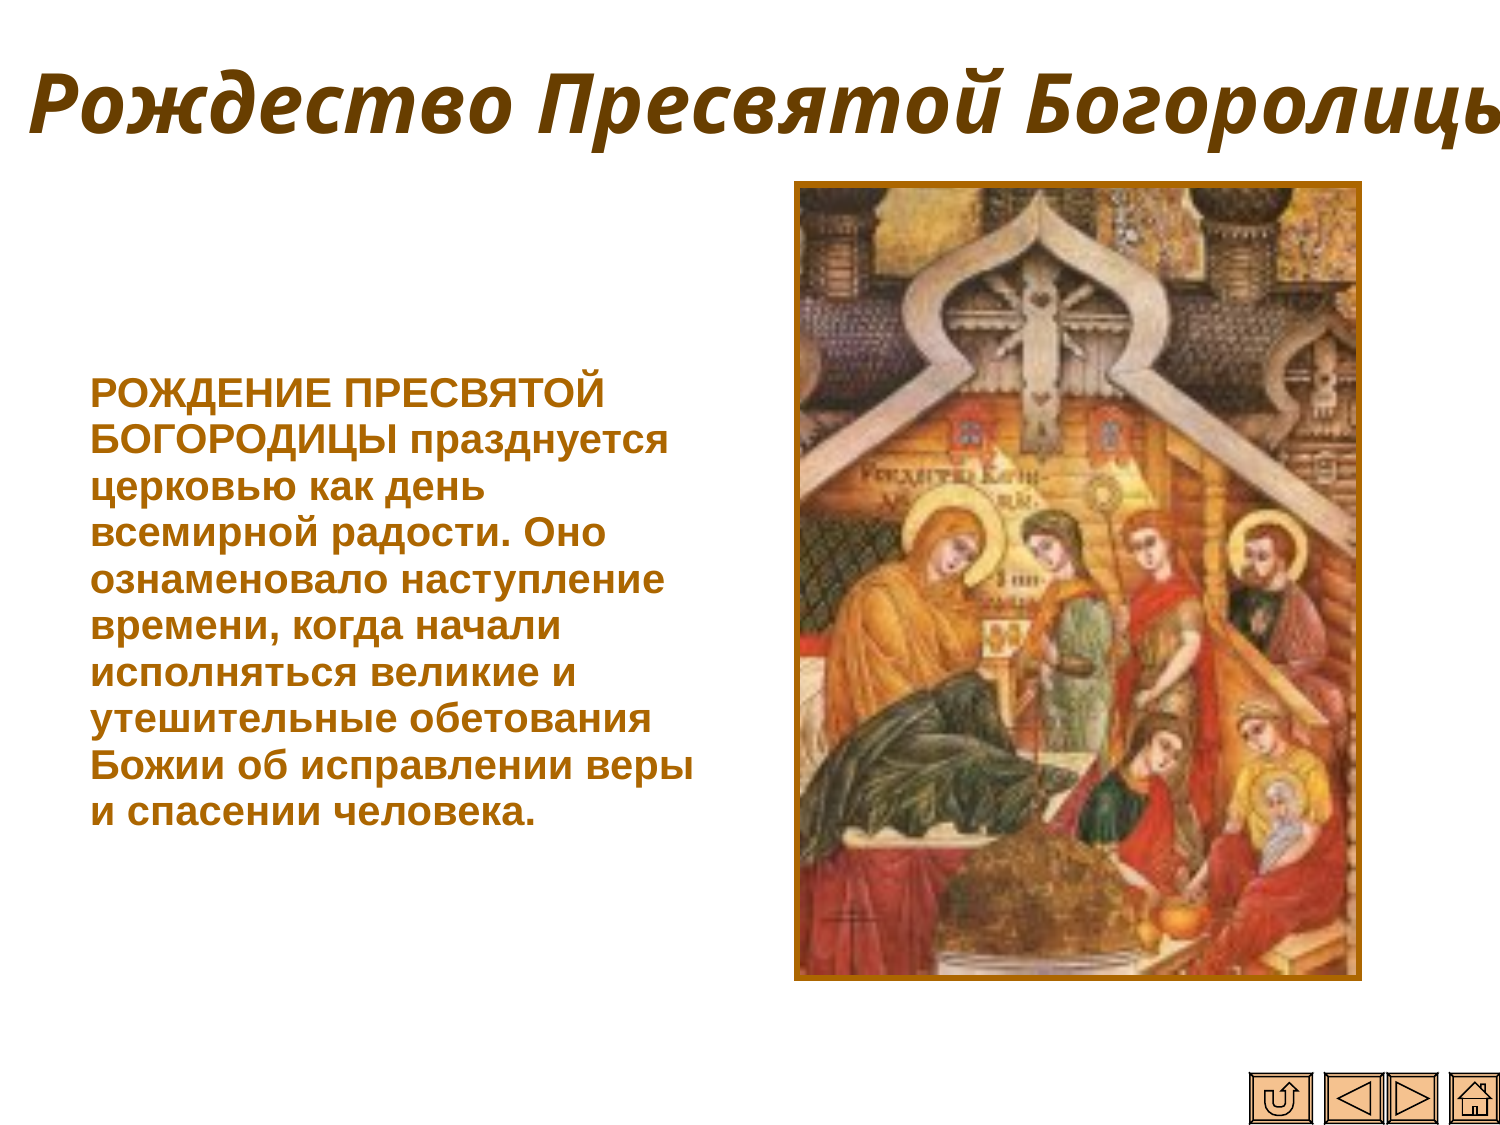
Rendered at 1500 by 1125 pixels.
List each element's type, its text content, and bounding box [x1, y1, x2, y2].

text_box [1449, 1073, 1500, 1124]
text_box Рождество Пресвятой Богоролицы [187, 37, 1370, 138]
picture [800, 187, 1356, 975]
text_box [1387, 1073, 1438, 1124]
text_box [1249, 1073, 1313, 1124]
text_box РОЖДЕНИЕ ПРЕСВЯТОЙ БОГОРОДИЦЫ празднуется церковью как день всемирной радости. Оно ознаменовало наступление времени, когда начали исполняться великие и утешительные обетования Божии об исправлении веры и спасении человека. [75, 362, 713, 843]
text_box [1324, 1073, 1384, 1124]
